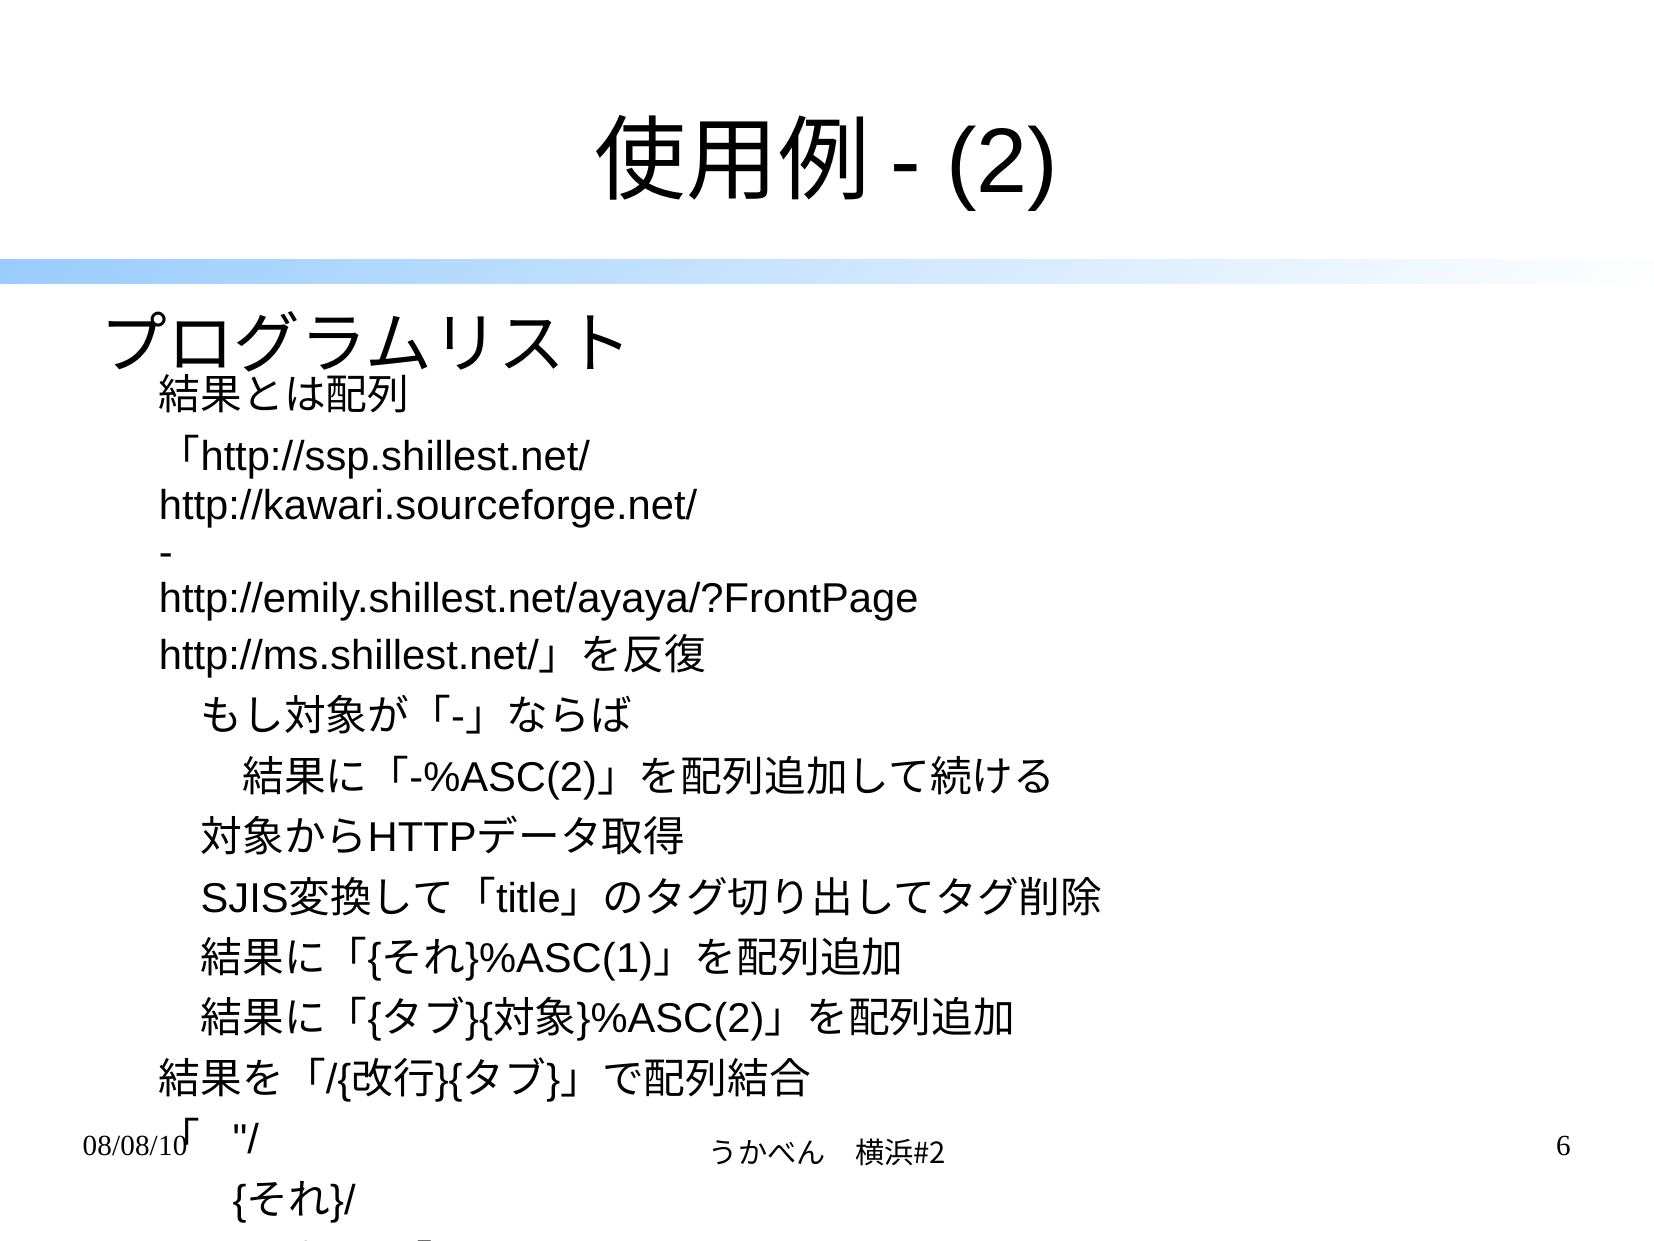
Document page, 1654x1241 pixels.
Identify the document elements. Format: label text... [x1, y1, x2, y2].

text_box 結果とは配列 「http://ssp.shillest.net/ http://kawari.sourceforge.net/ - http://emily.shillest.net/ayaya/?FrontPage http://ms.shillest.net/」を反復 もし対象が「-」ならば 結果に「-%ASC(2)」を配列追加して続ける 対象からHTTPデータ取得 SJIS変換して「title」のタグ切り出してタグ削除 結果に「{それ}%ASC(1)」を配列追加 結果に「{タブ}{対象}%ASC(2)」を配列追加 結果を「/{改行}{タブ}」で配列結合 「 "/ {それ}/ "」をメモ記入 [144, 353, 1268, 1113]
list プログラムリスト [82, 290, 1571, 384]
title 使用例 - (2) [82, 56, 1571, 250]
